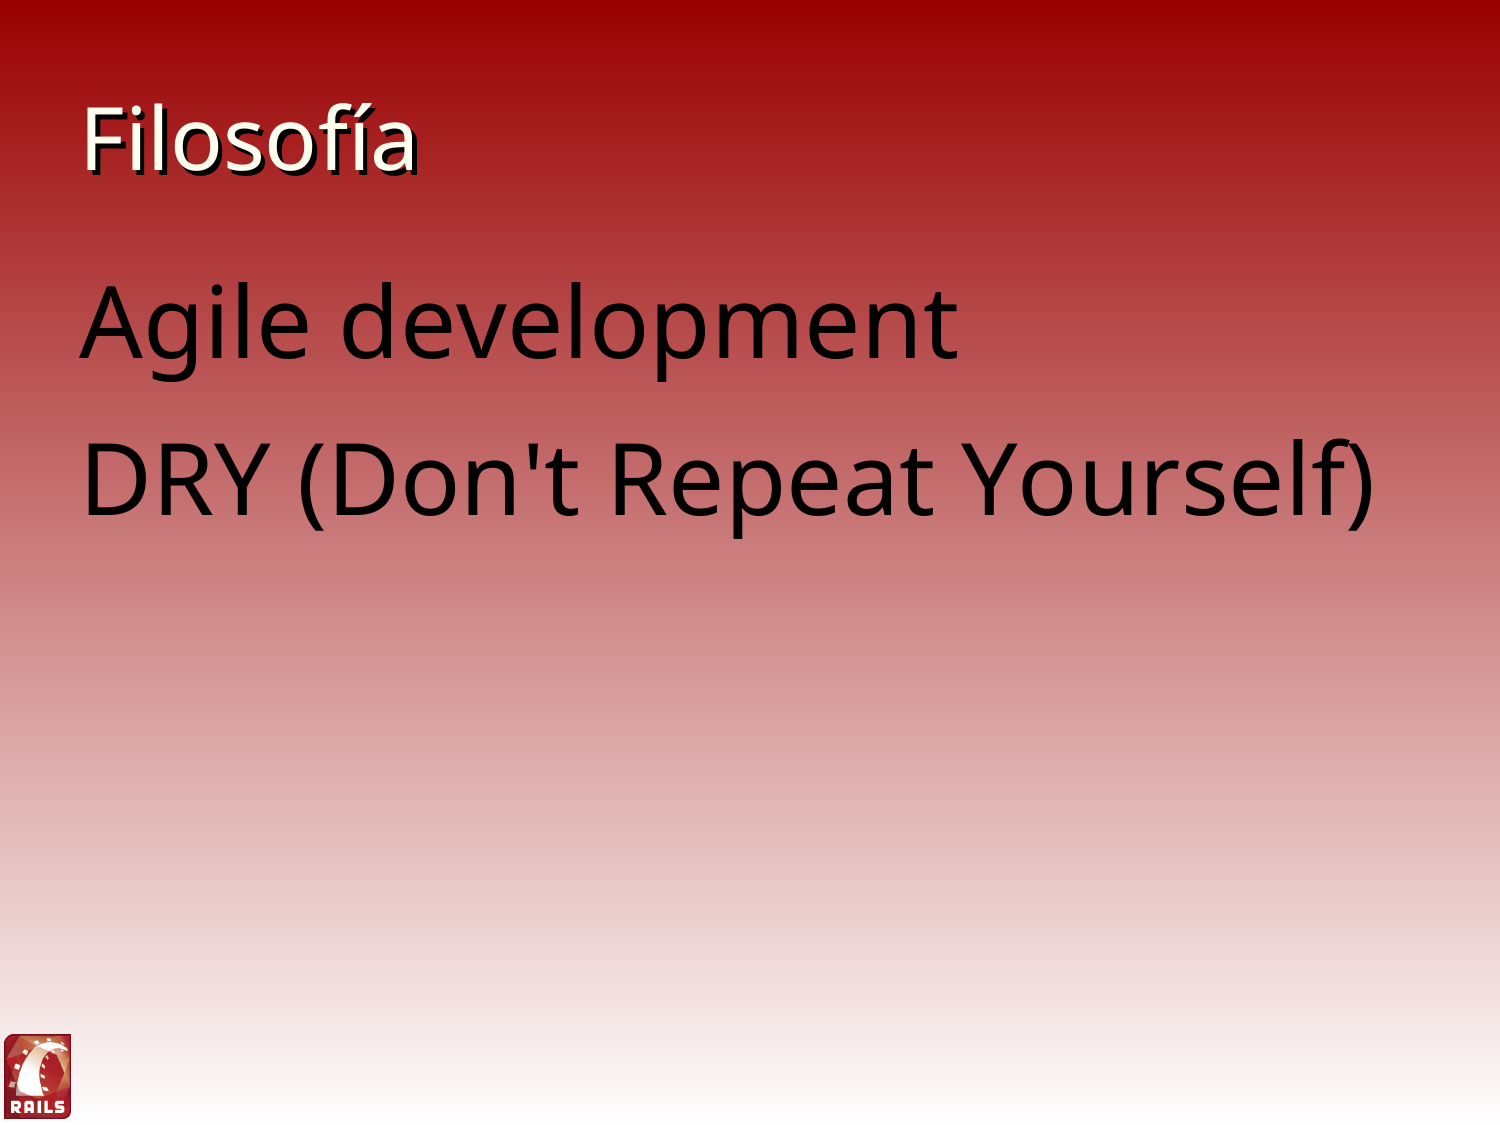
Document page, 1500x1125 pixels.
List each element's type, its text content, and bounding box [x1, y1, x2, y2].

picture [4, 1034, 71, 1119]
list Agile development DRY (Don't Repeat Yourself) [64, 243, 1430, 988]
title Filosofía [64, 42, 1317, 232]
